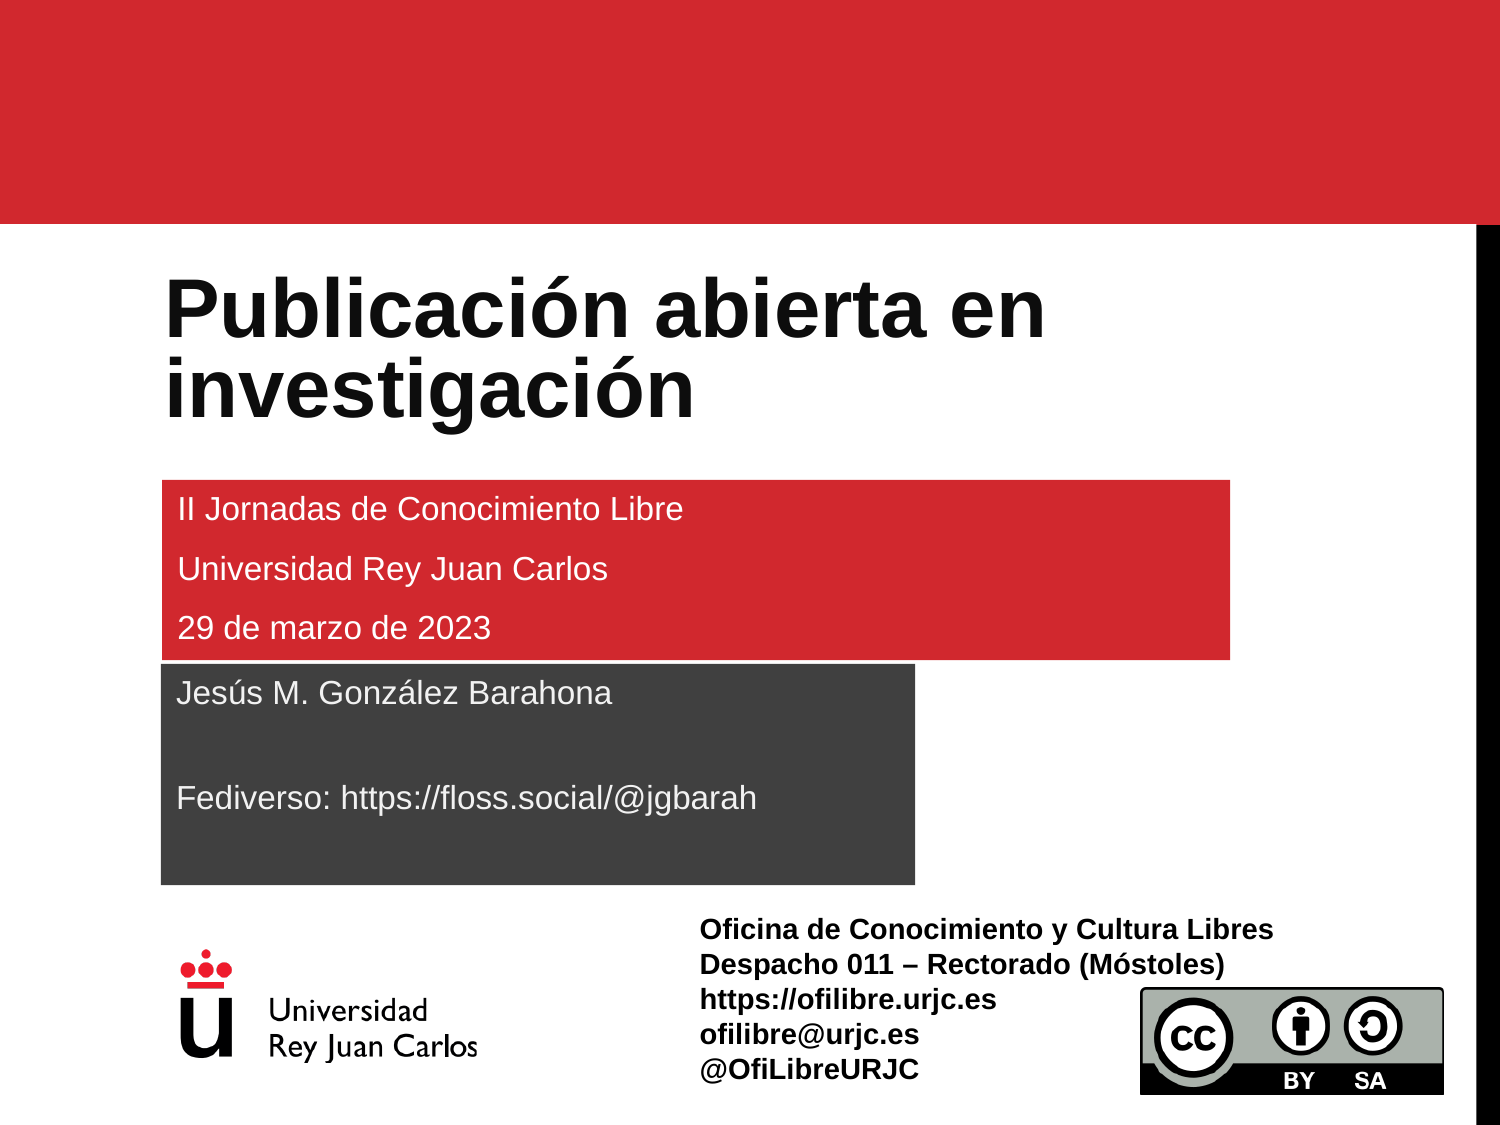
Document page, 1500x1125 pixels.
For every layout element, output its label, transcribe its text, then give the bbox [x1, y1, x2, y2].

text_box [0, 0, 1500, 224]
text_box II Jornadas de Conocimiento Libre Universidad Rey Juan Carlos 29 de marzo de 2023 [162, 479, 1231, 661]
picture [1140, 987, 1444, 1096]
text_box Oficina de Conocimiento y Cultura Libres Despacho 011 – Rectorado (Móstoles) https://ofilibre.urjc.es ofilibre@urjc.es @OfiLibreURJC [684, 902, 1306, 1097]
picture [180, 949, 477, 1063]
text_box Publicación abierta en investigación [149, 179, 1382, 521]
text_box Jesús M. González Barahona Fediverso: https://floss.social/@jgbarah [160, 663, 916, 886]
